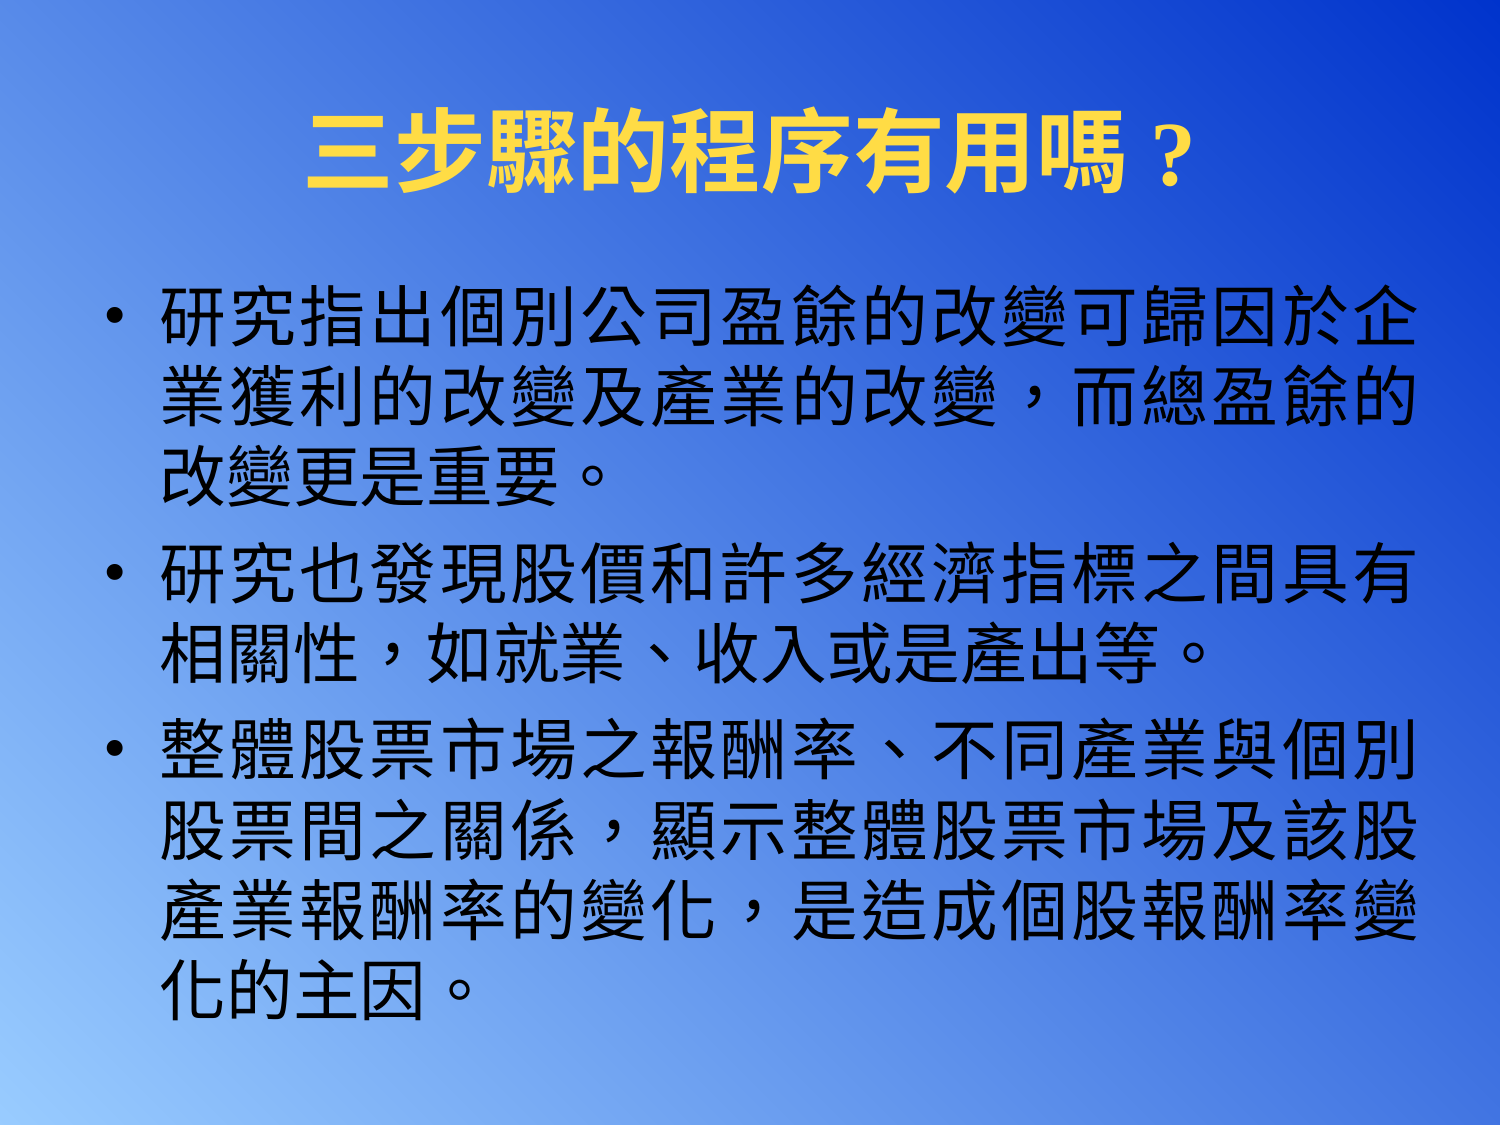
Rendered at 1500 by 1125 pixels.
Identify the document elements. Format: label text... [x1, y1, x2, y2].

title 三步驟的程序有用嗎? [112, 54, 1388, 243]
list 研究指出個別公司盈餘的改變可歸因於企業獲利的改變及產業的改變，而總盈餘的改變更是重要。 研究也發現股價和許多經濟指標之間具有相關性，如就業、收入或是產出等。 整體股票市場之報酬率、不同產業與個別股票間之關係，顯示整體股票市場及該股產業報酬率的變化，是造成個股報酬率變化的主因。 [88, 267, 1436, 1047]
